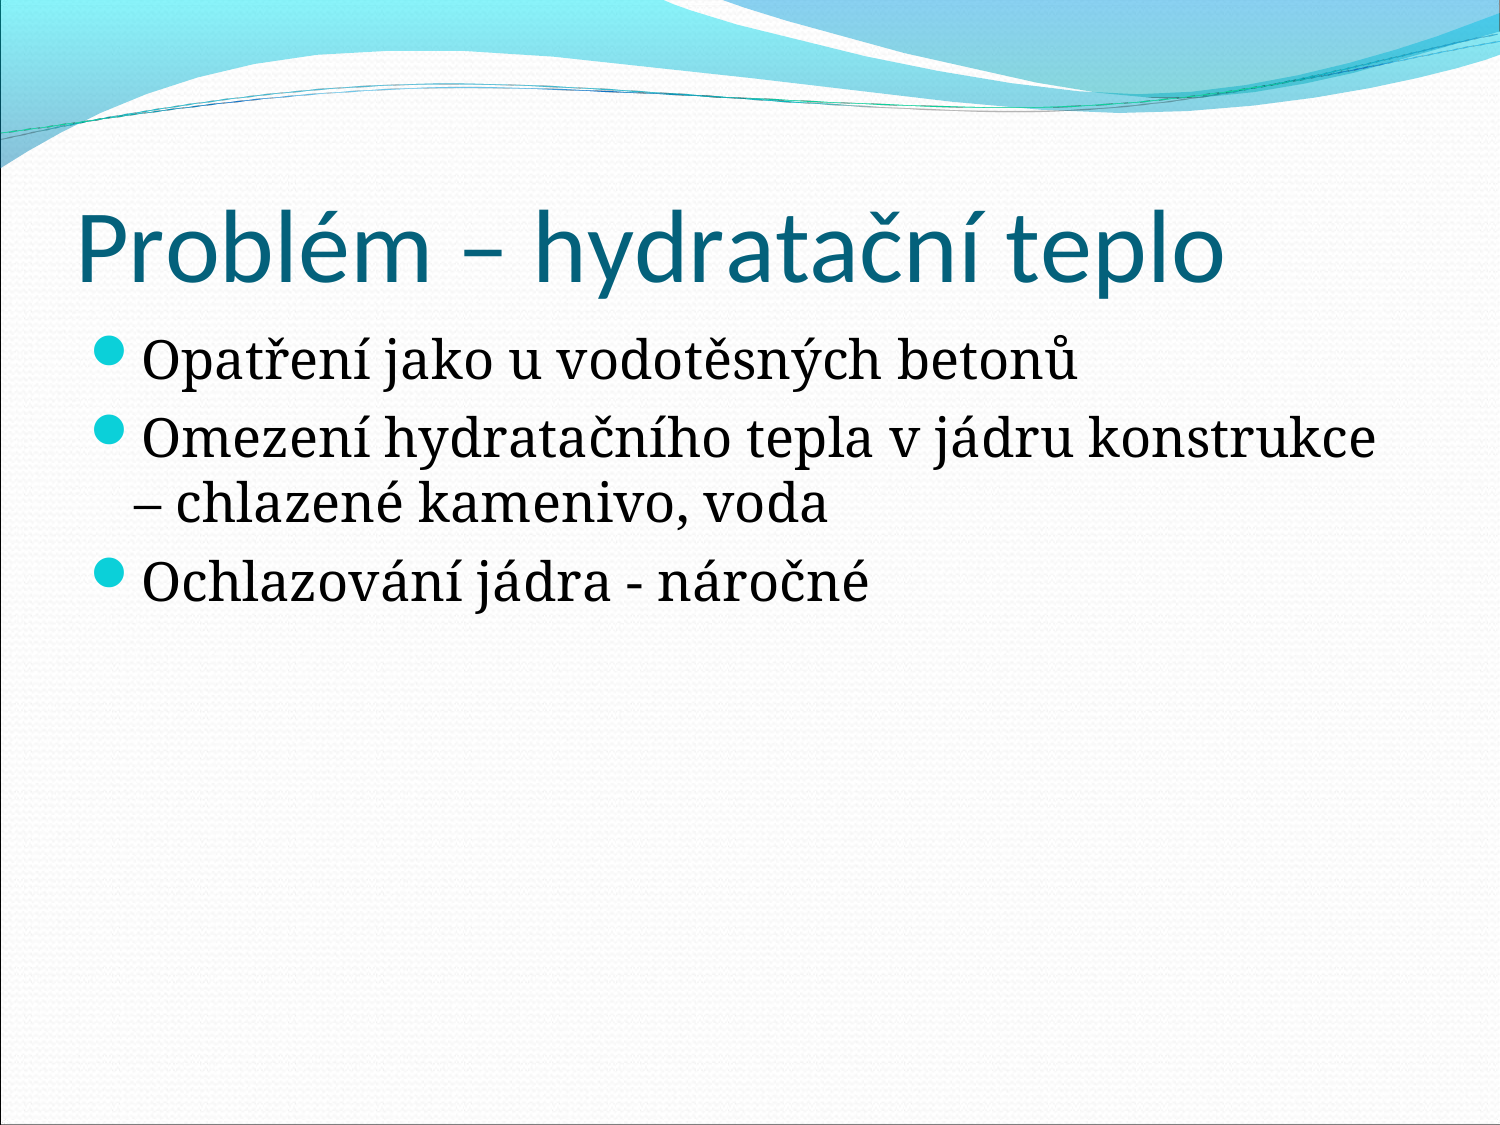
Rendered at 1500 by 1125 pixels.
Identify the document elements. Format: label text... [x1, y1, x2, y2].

title Problém – hydratační teplo [75, 115, 1426, 304]
list Opatření jako u vodotěsných betonů Omezení hydratačního tepla v jádru konstrukce – chlazené kamenivo, voda Ochlazování jádra - náročné [75, 317, 1426, 1038]
picture [0, 0, 1500, 1125]
